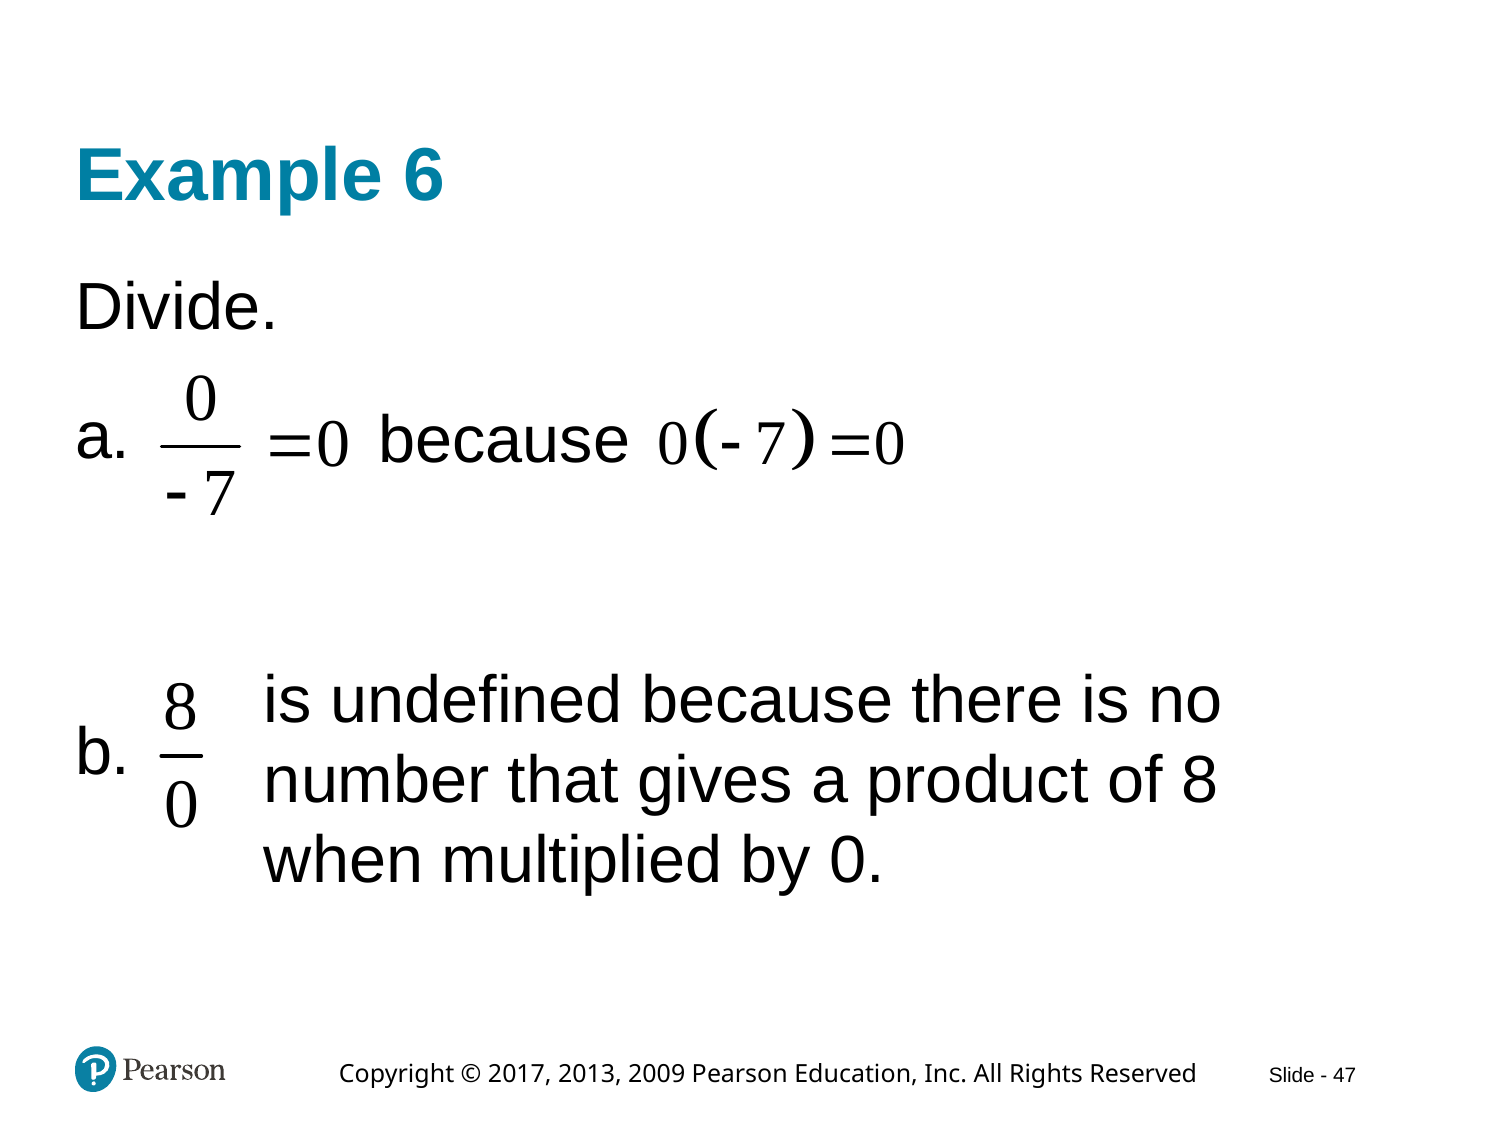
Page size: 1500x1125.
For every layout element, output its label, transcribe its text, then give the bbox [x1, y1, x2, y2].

list b. [75, 707, 135, 787]
chart [155, 362, 246, 525]
chart [155, 669, 208, 837]
list Divide. [75, 262, 284, 343]
title Example 6 [75, 35, 1425, 216]
list is undefined because there is no number that gives a product of 8 when multiplied by 0. [263, 655, 1288, 913]
list a. [75, 391, 137, 460]
chart [653, 404, 911, 495]
list because [378, 396, 643, 471]
chart [259, 412, 353, 475]
